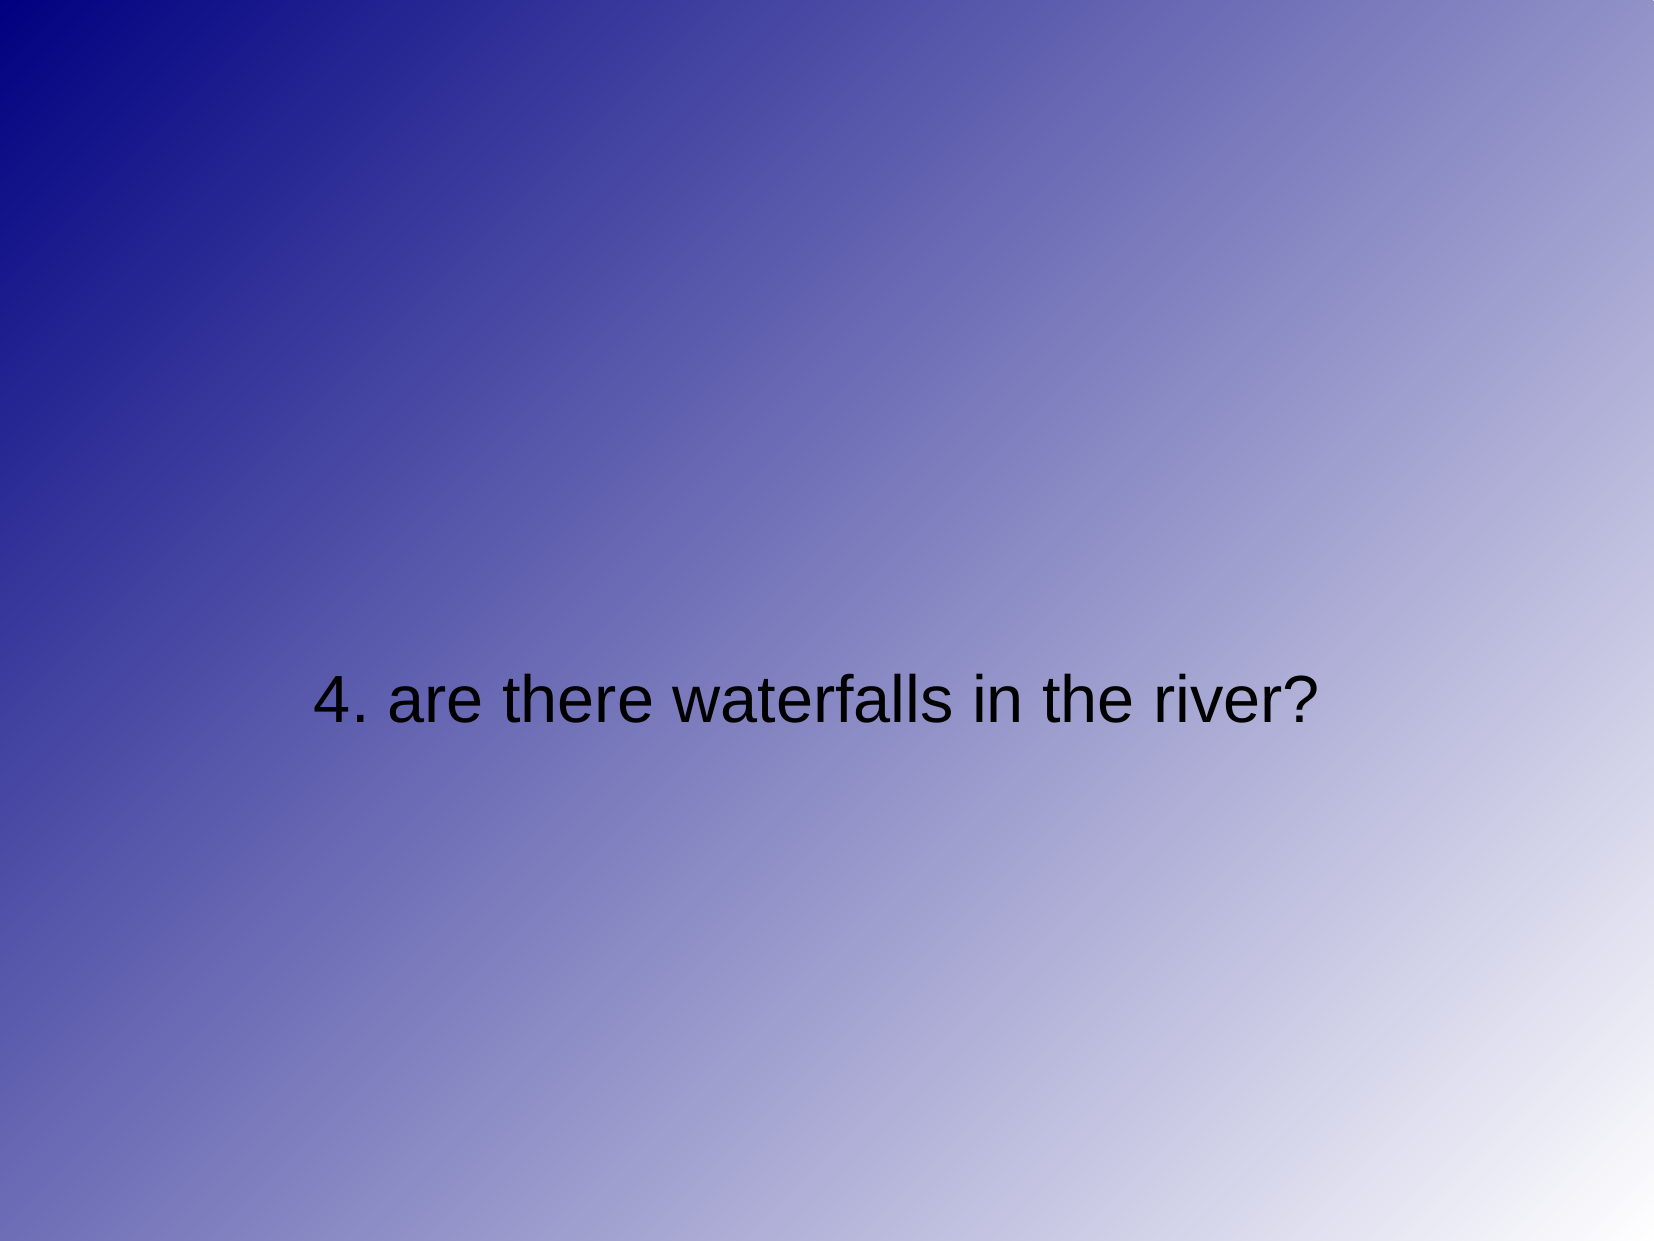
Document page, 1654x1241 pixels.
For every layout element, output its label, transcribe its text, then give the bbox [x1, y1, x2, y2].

subtitle 4. are there waterfalls in the river? [82, 290, 1571, 1109]
